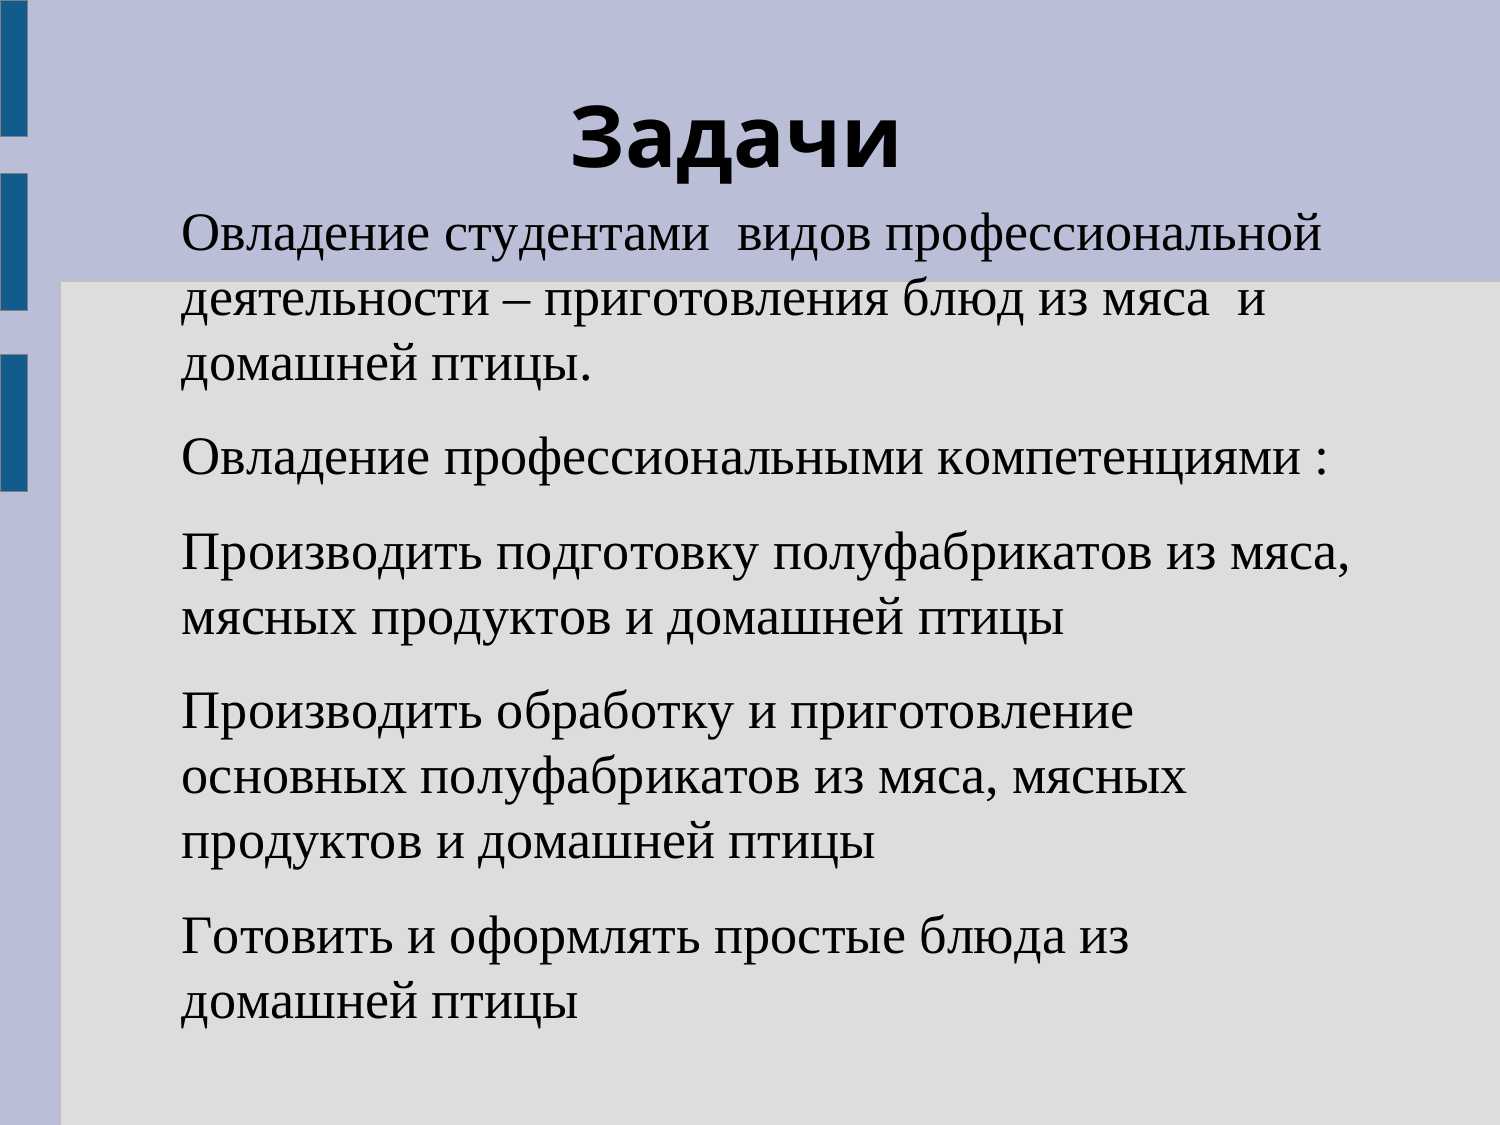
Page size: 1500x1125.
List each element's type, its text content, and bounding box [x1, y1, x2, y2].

list Овладение студентами видов профессиональной деятельности – приготовления блюд из мяса и домашней птицы. Овладение профессиональными компетенциями : Производить подготовку полуфабрикатов из мяса, мясных продуктов и домашней птицы Производить обработку и приготовление основных полуфабрикатов из мяса, мясных продуктов и домашней птицы Готовить и оформлять простые блюда из домашней птицы [82, 188, 1382, 1125]
title Задачи [35, 75, 1461, 213]
